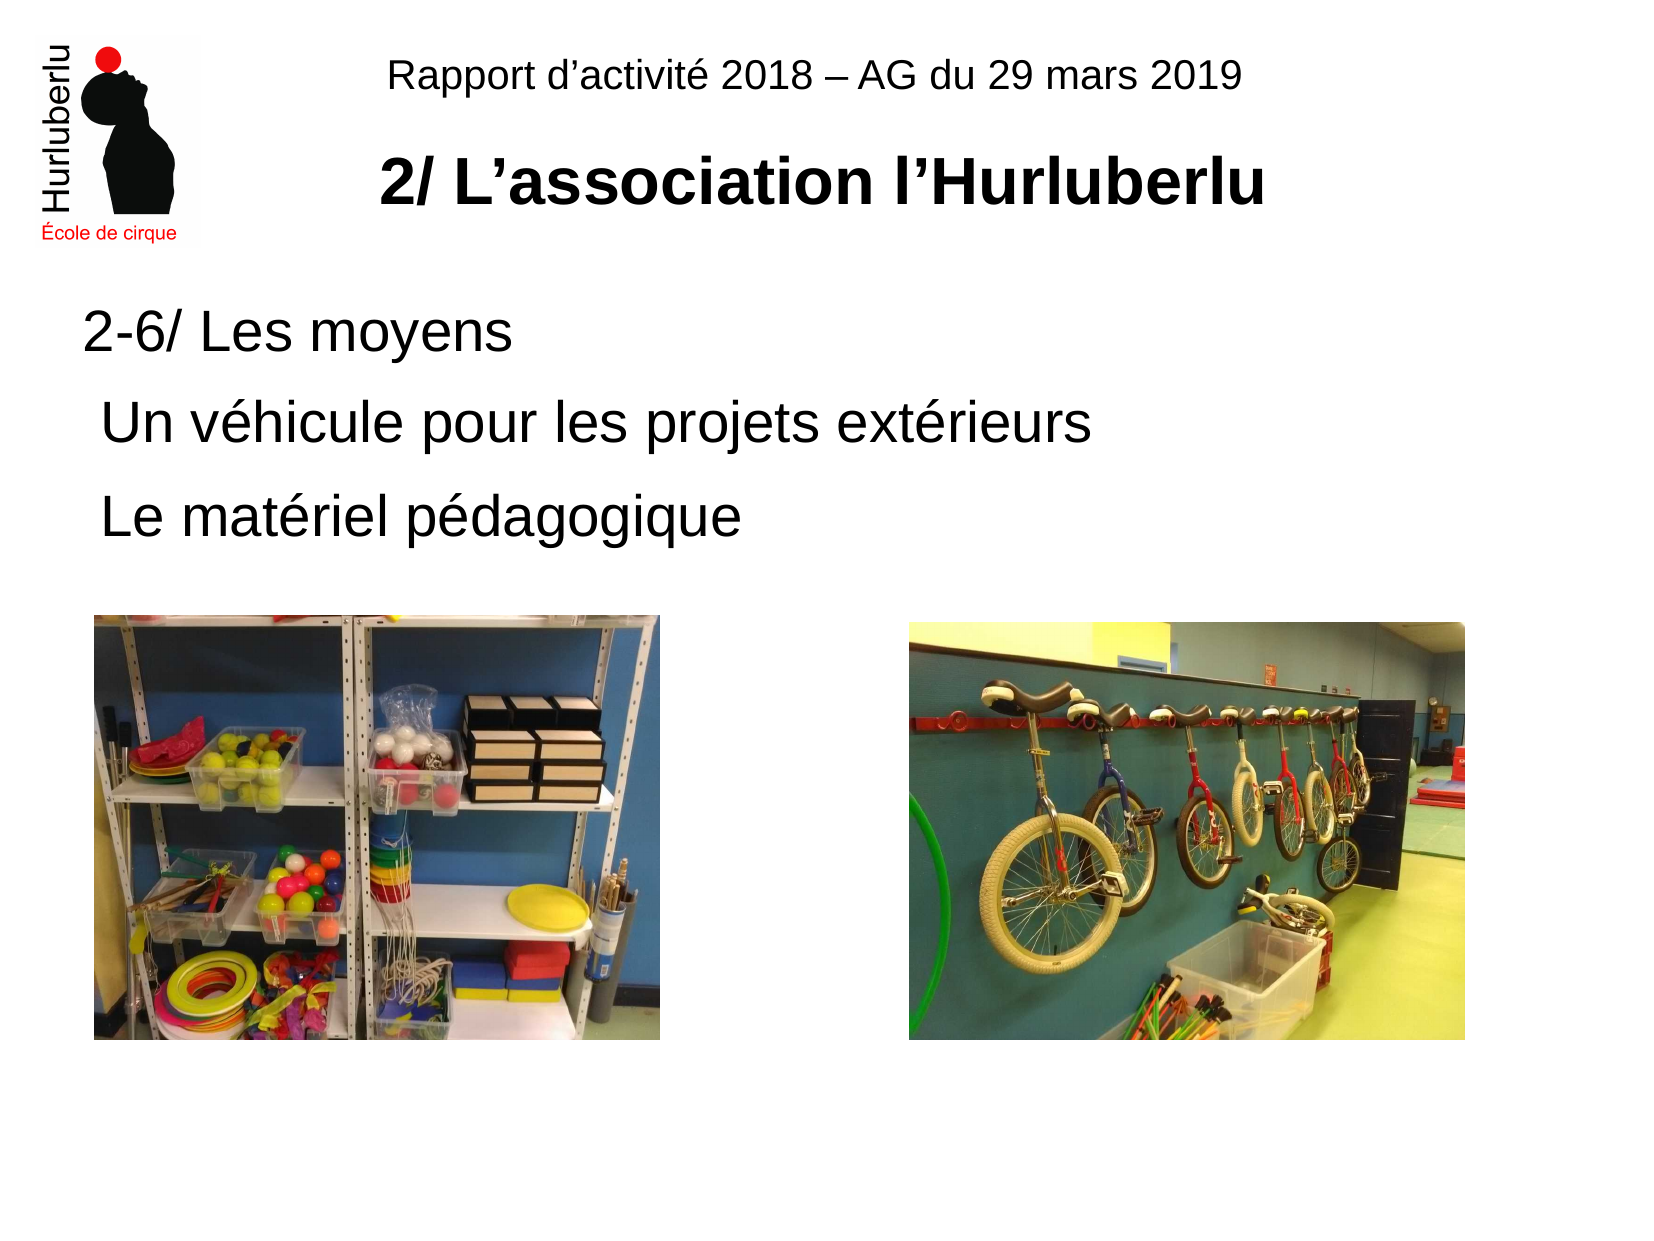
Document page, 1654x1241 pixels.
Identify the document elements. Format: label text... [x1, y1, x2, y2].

picture [94, 615, 660, 1040]
text_box Un véhicule pour les projets extérieurs [100, 389, 1294, 484]
picture [35, 35, 201, 249]
text_box 2-6/ Les moyens [82, 299, 1276, 430]
title Rapport d’activité 2018 – AG du 29 mars 2019 2/ L’association l’Hurluberlu [70, 23, 1559, 248]
text_box Le matériel pédagogique [100, 484, 1294, 615]
picture [909, 622, 1465, 1040]
